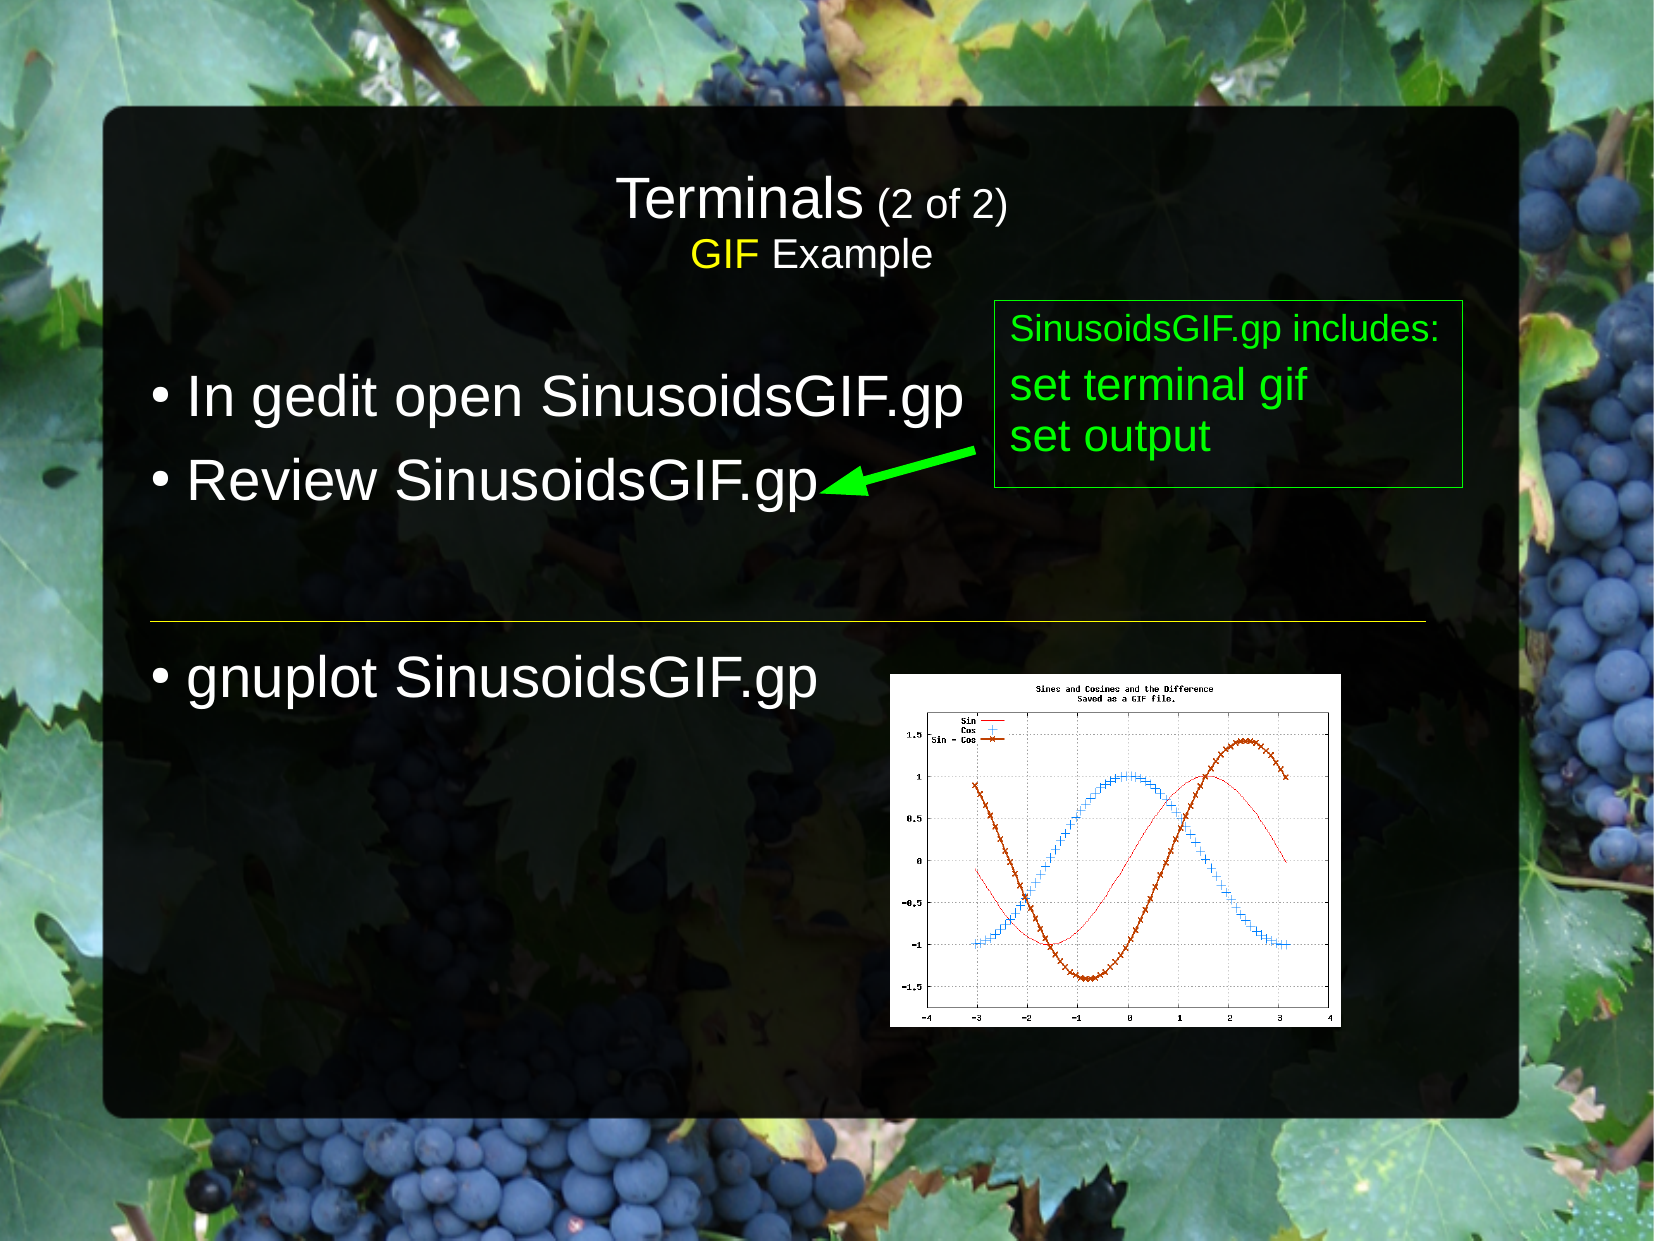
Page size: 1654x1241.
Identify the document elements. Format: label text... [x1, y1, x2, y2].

subtitle In gedit open SinusoidsGIF.gp Review SinusoidsGIF.gp gnuplot SinusoidsGIF.gp [150, 364, 1013, 621]
picture [0, 0, 1654, 1241]
title Terminals (2 of 2) GIF Example [118, 125, 1506, 318]
text_box SinusoidsGIF.gp includes: set terminal gif set output [994, 300, 1463, 488]
subtitle In gedit open SinusoidsGIF.gp Review SinusoidsGIF.gp gnuplot SinusoidsGIF.gp [150, 622, 1013, 710]
